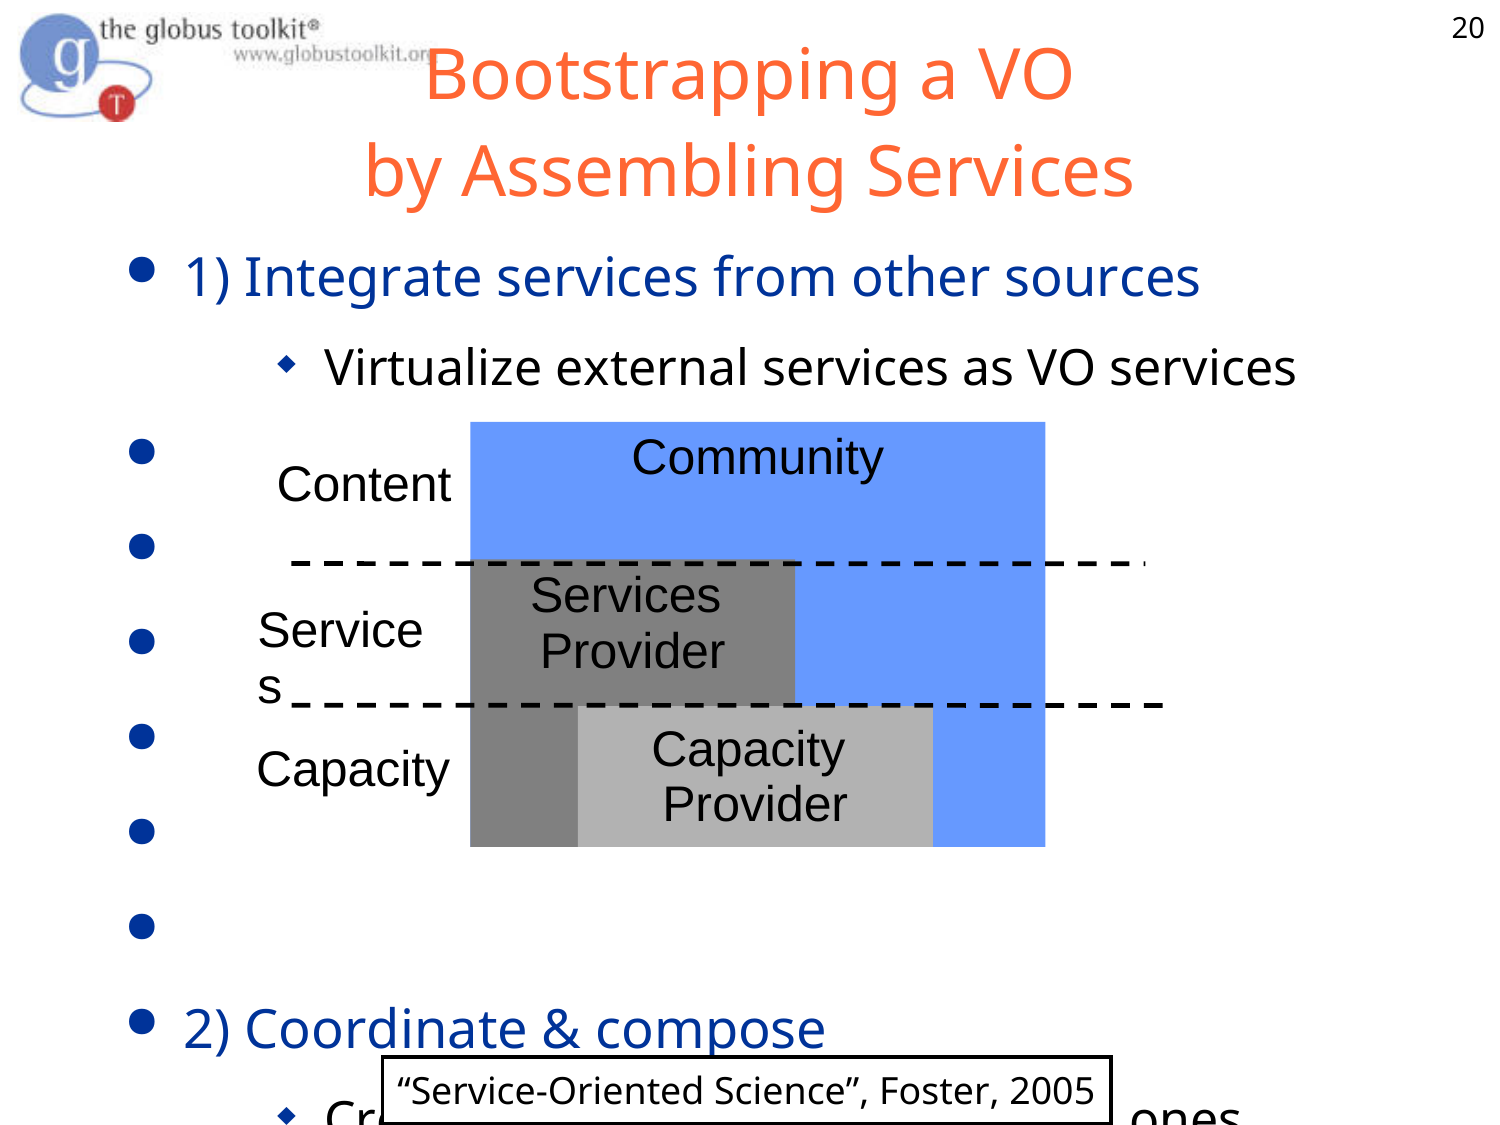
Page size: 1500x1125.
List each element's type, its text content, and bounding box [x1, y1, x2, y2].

picture [17, 12, 438, 122]
title Bootstrapping a VO by Assembling Services [112, 39, 1388, 223]
list 1) Integrate services from other sources Virtualize external services as VO services 2) Coordinate & compose Create new services from existing ones [112, 223, 1388, 1062]
text_box “Service-Oriented Science”, Foster, 2005 [382, 1056, 1112, 1124]
text_box Capacity Provider [577, 706, 933, 847]
